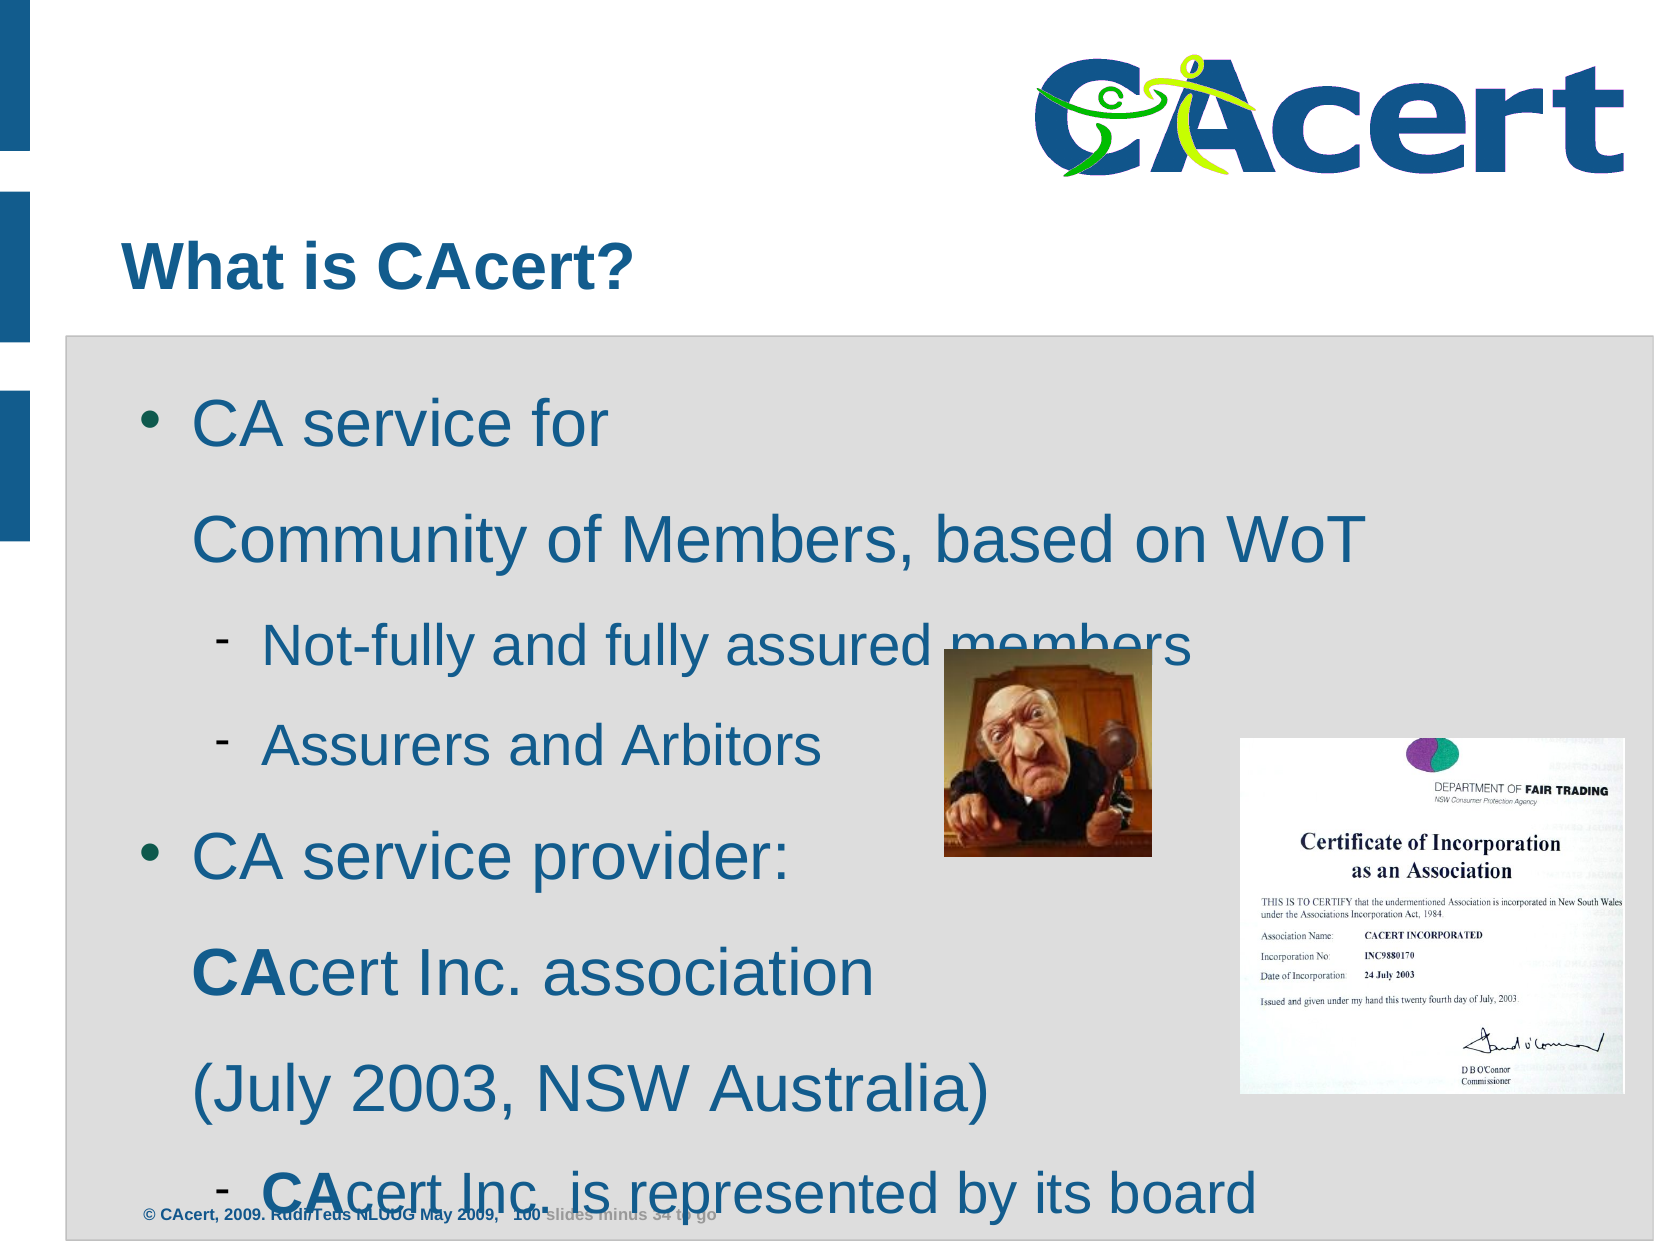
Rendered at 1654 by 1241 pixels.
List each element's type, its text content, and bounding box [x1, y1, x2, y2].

list CA service for Community of Members, based on WoT Not-fully and fully assured members Assurers and Arbitors CA service provider: CAcert Inc. association (July 2003, NSW Australia) CAcert Inc. is represented by its board [121, 344, 1594, 1238]
picture [944, 649, 1152, 857]
picture [1033, 53, 1625, 178]
title What is CAcert? [121, 177, 1533, 315]
picture [1240, 738, 1625, 1094]
